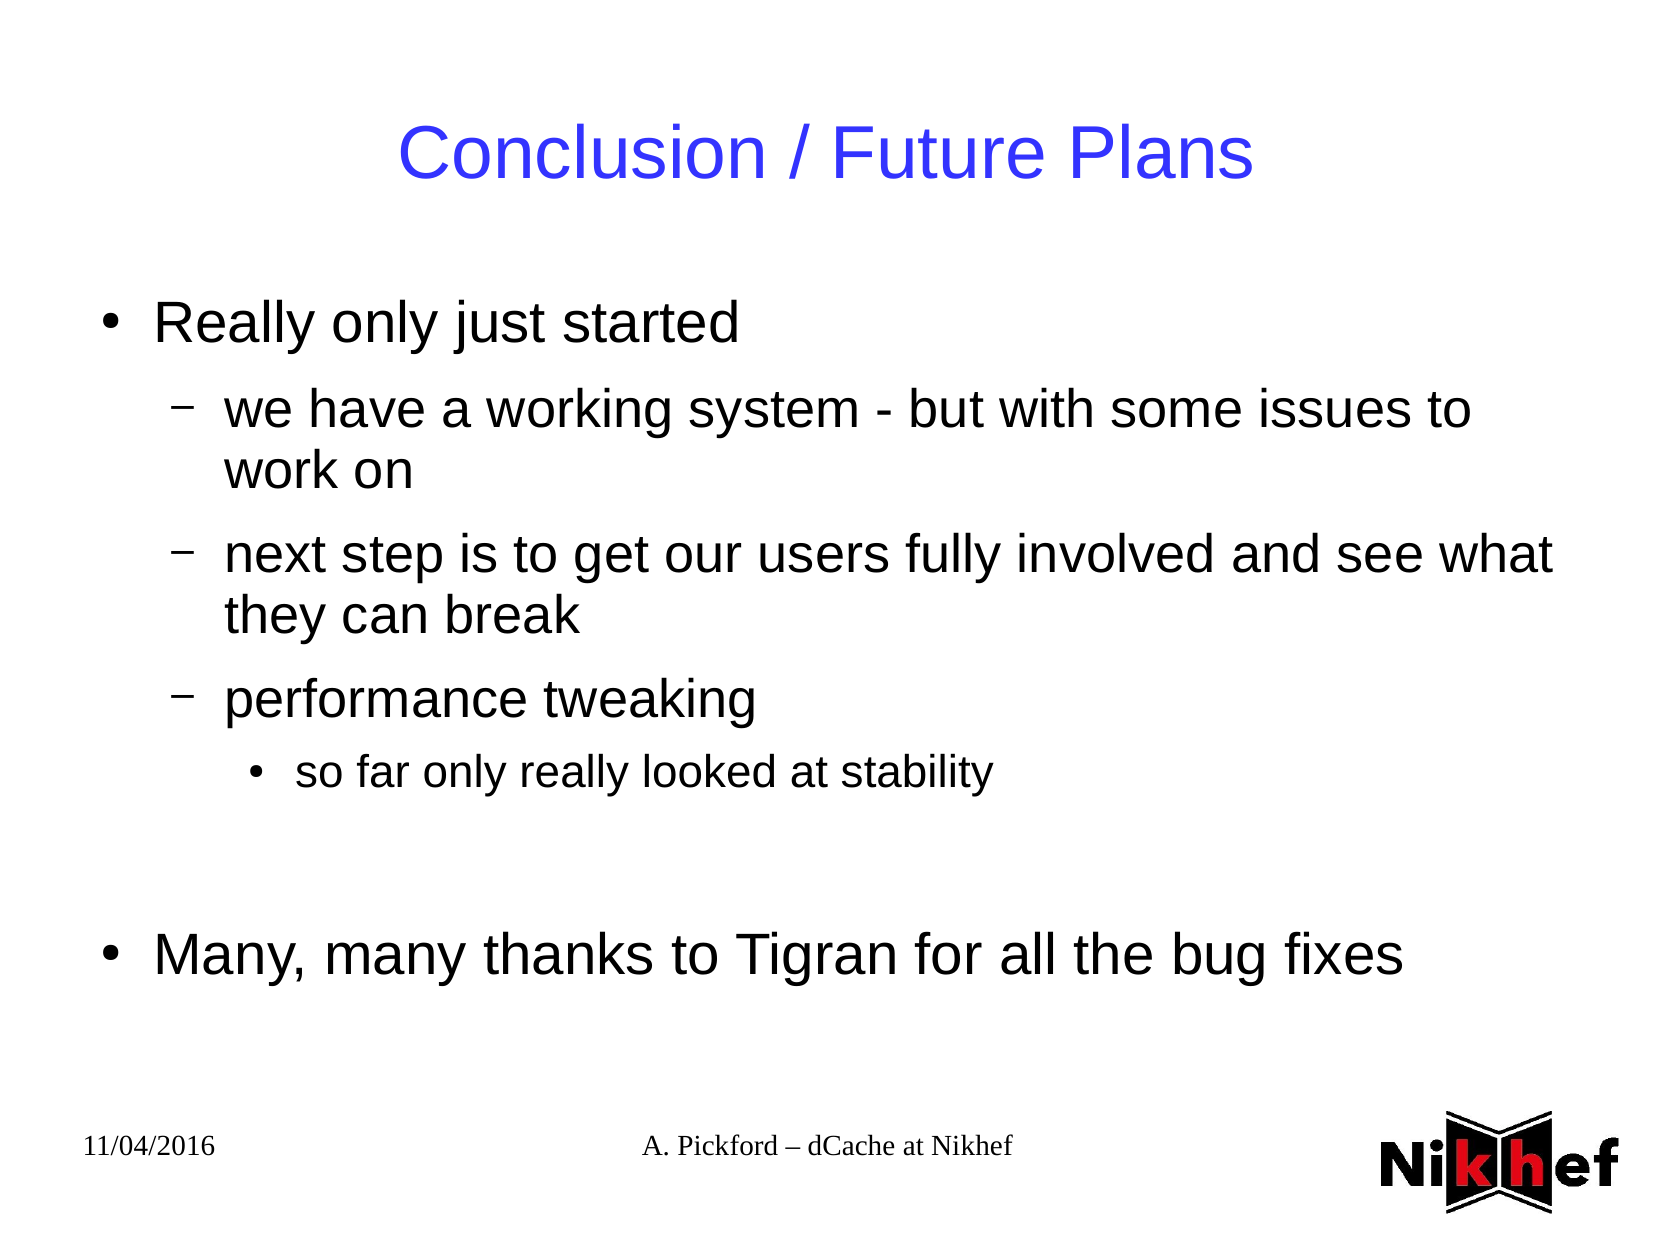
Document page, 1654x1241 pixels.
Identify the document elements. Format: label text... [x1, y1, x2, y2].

list Really only just started we have a working system - but with some issues to work on next step is to get our users fully involved and see what they can break performance tweaking so far only really looked at stability Many, many thanks to Tigran for all the bug fixes [82, 290, 1571, 1010]
title Conclusion / Future Plans [82, 49, 1571, 257]
picture [1381, 1110, 1619, 1214]
